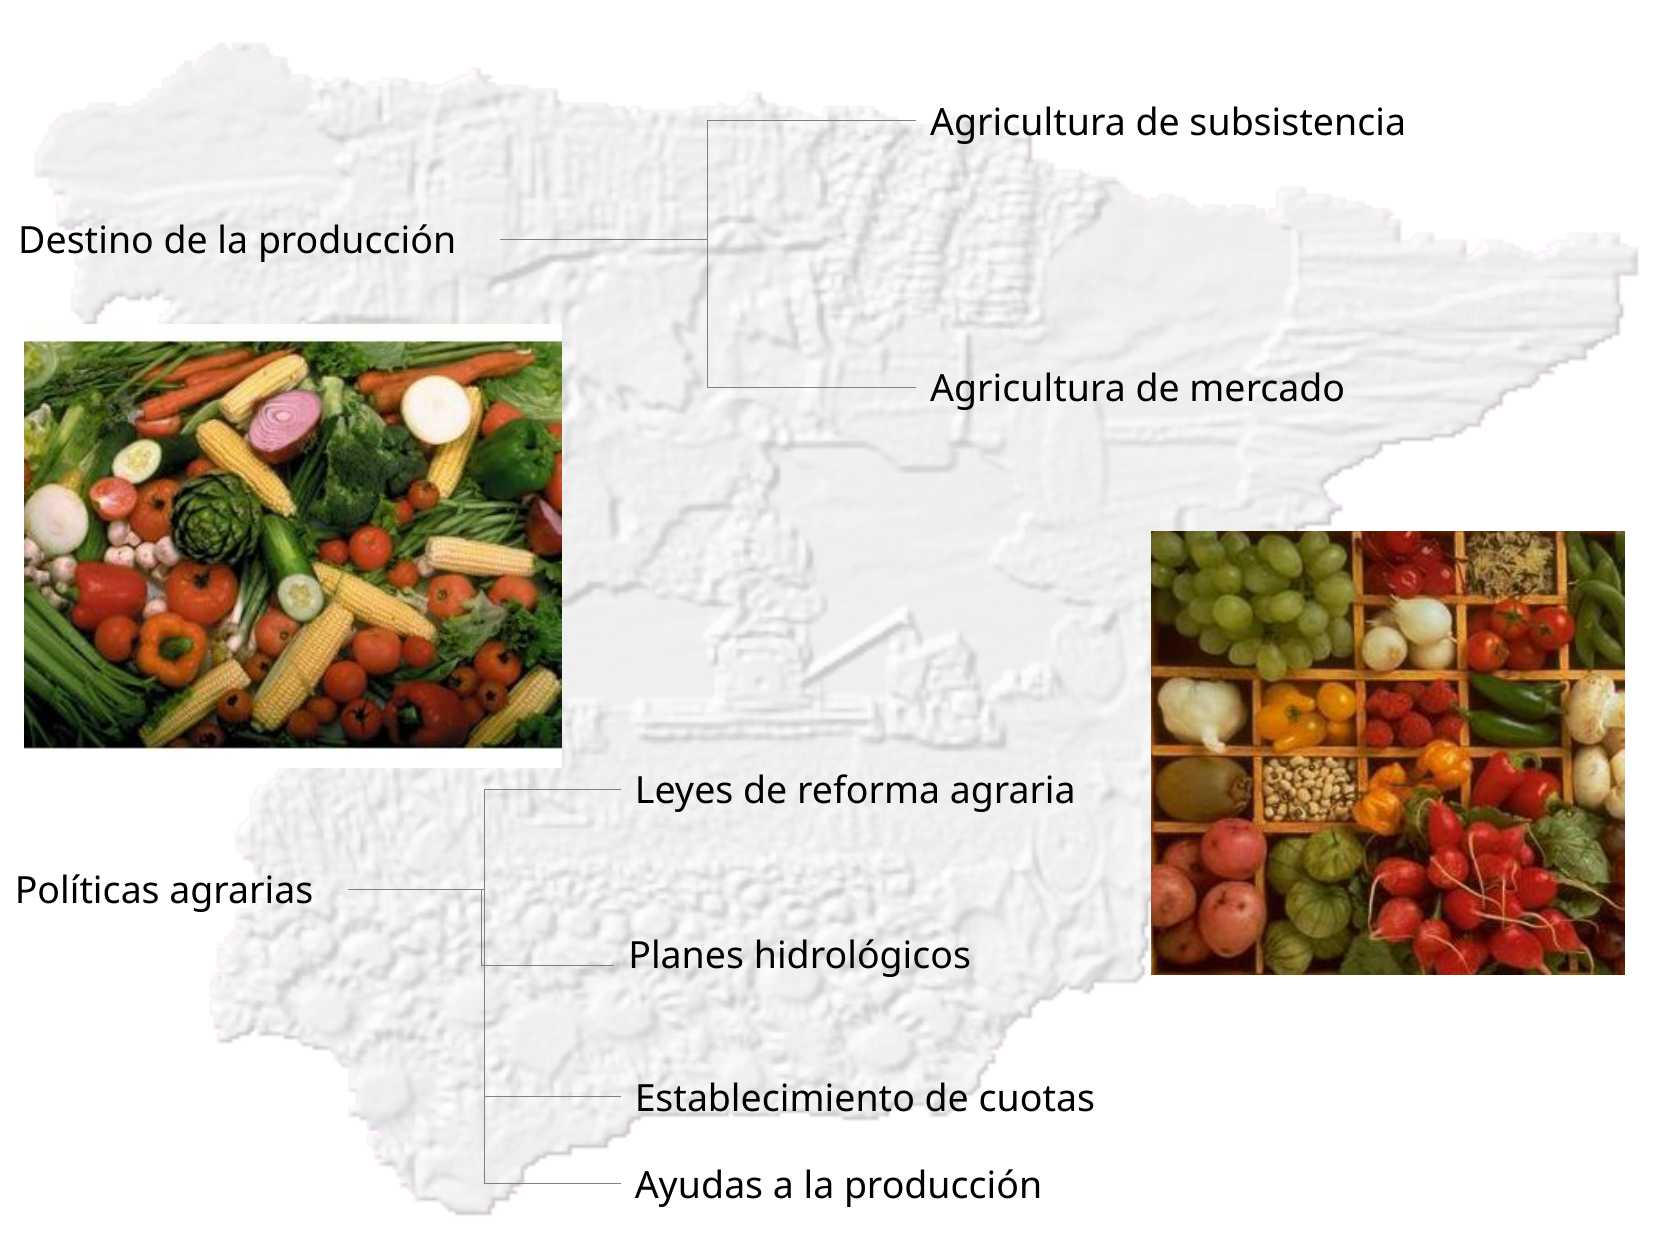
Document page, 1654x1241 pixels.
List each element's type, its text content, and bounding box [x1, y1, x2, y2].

text_box Destino de la producción [3, 206, 501, 266]
text_box Leyes de reforma agraria [620, 756, 1123, 815]
text_box Políticas agrarias [0, 856, 349, 915]
text_box Ayudas a la producción [620, 1151, 1085, 1210]
text_box Establecimiento de cuotas [620, 1063, 1146, 1123]
text_box Agricultura de mercado [915, 354, 1388, 413]
picture [0, 0, 1654, 1241]
text_box Agricultura de subsistencia [915, 88, 1456, 147]
text_box Planes hidrológicos [613, 921, 1004, 1011]
